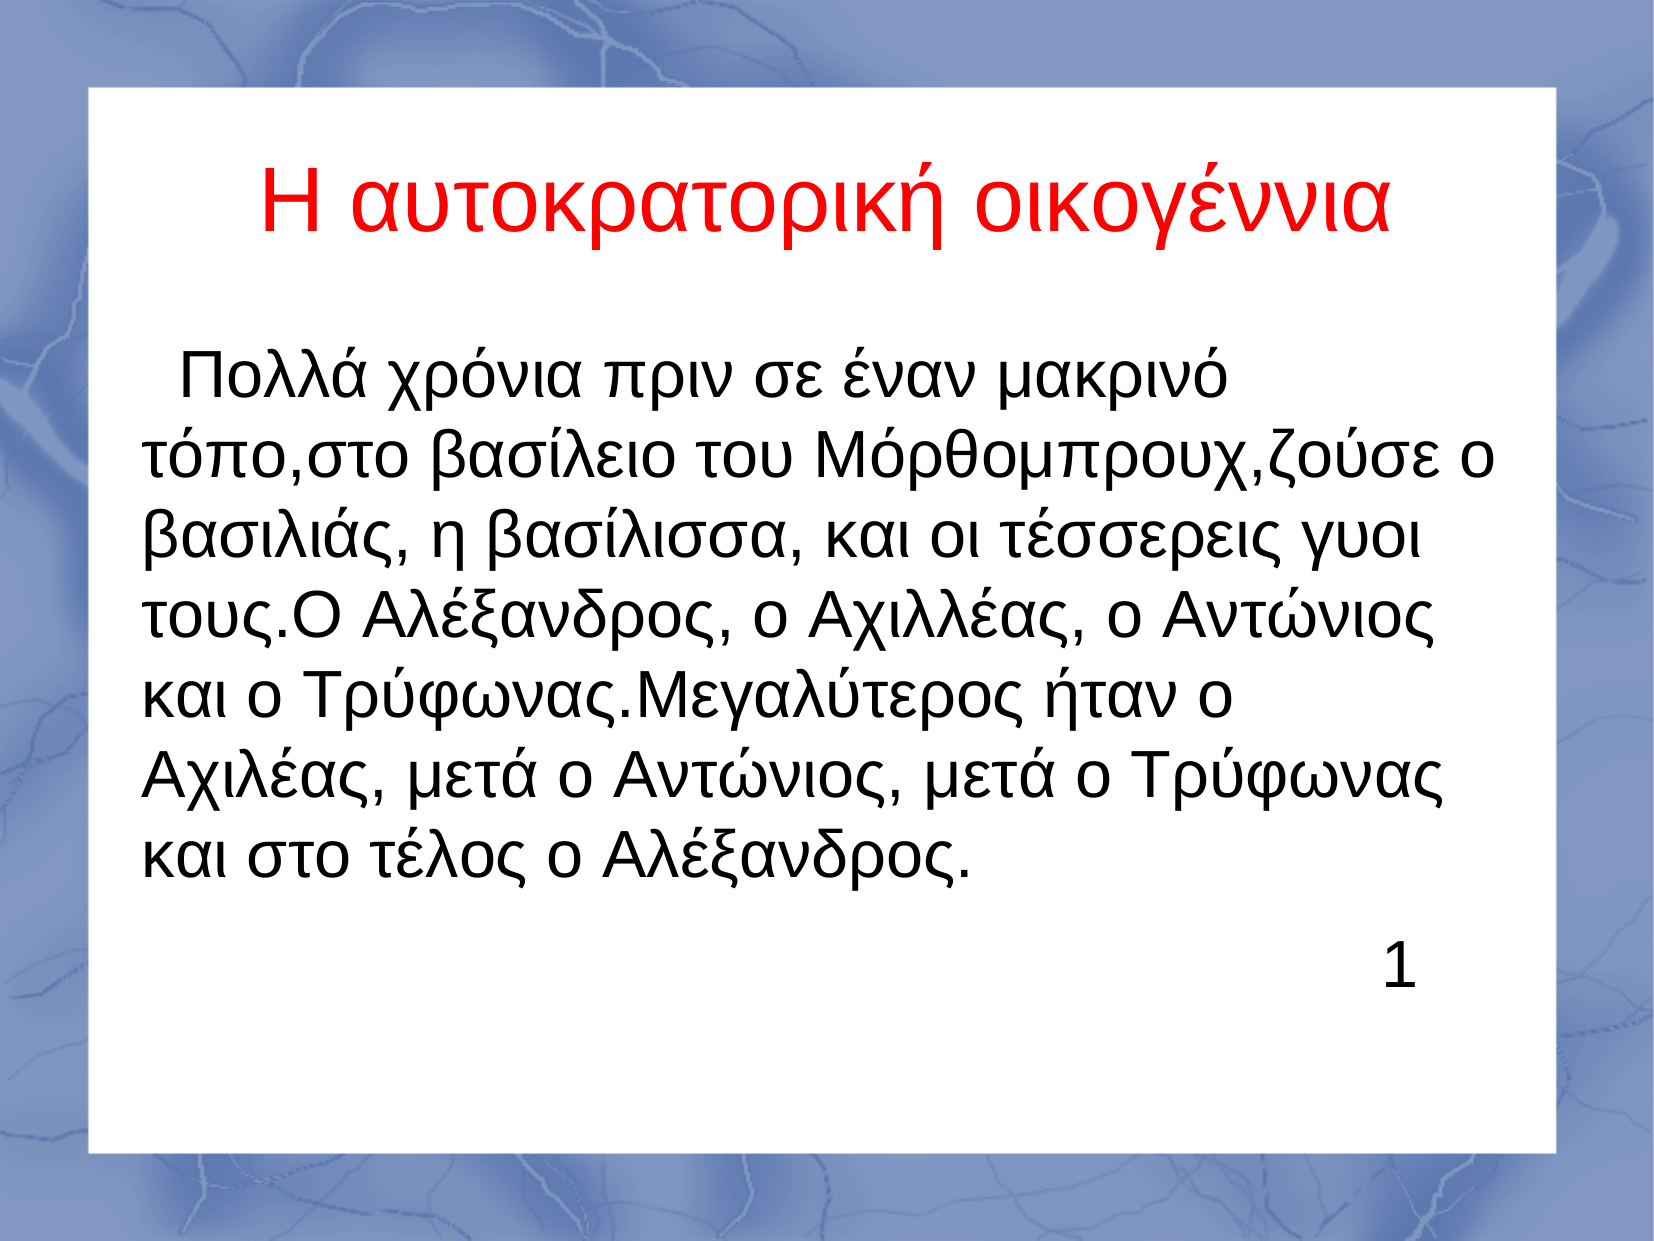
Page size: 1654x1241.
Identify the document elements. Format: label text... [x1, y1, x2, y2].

list Πολλά χρόνια πριν σε έναν μακρινό τόπο,στο βασίλειο του Μόρθομπρουχ,ζούσε ο βασιλιάς, η βασίλισσα, και οι τέσσερεις γυοι τους.Ο Αλέξανδρος, ο Αχιλλέας, ο Αντώνιος και ο Τρύφωνας.Μεγαλύτερος ήταν ο Αχιλέας, μετά ο Αντώνιος, μετά ο Τρύφωνας και στο τέλος ο Αλέξανδρος. 1 [141, 330, 1501, 1034]
title Η αυτοκρατορική οικογέννια [118, 90, 1536, 298]
